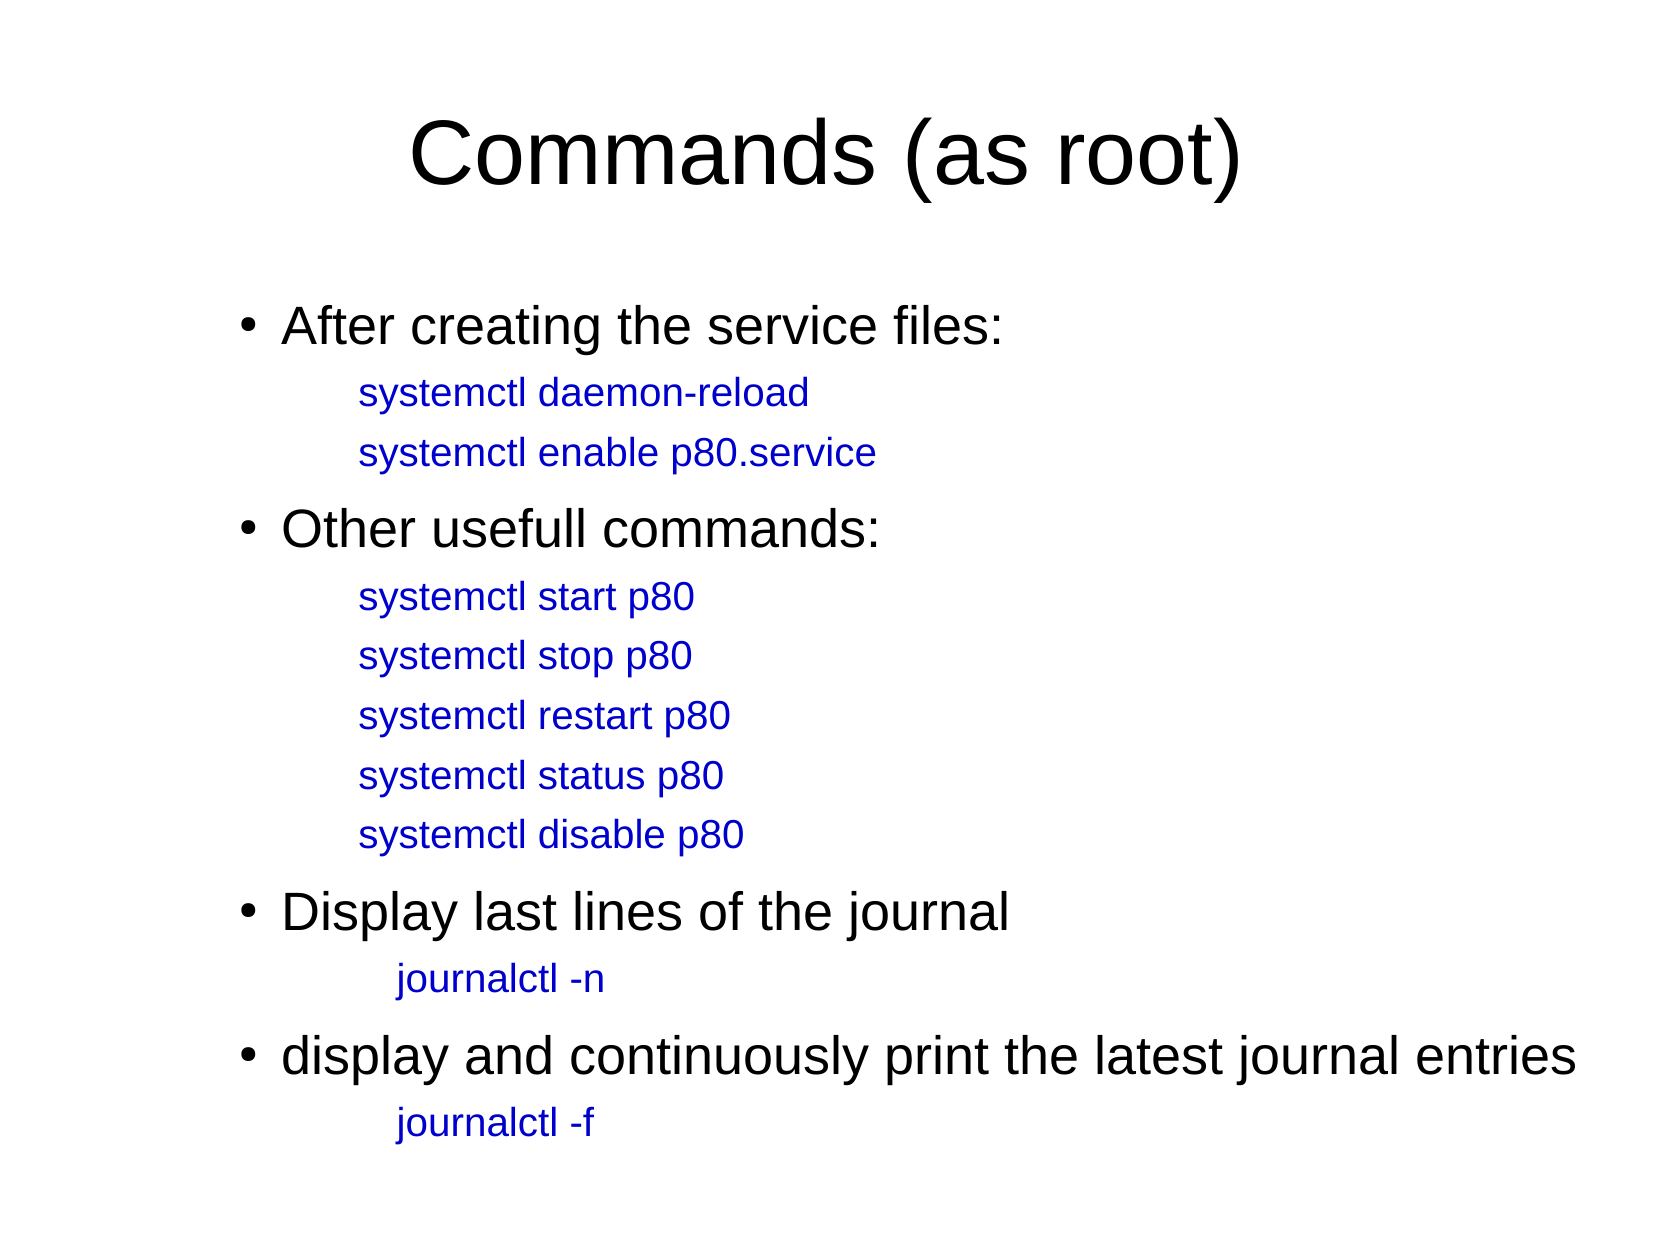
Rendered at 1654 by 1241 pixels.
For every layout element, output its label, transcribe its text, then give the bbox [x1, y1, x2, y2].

title Commands (as root) [82, 49, 1571, 257]
list After creating the service files: systemctl daemon-reload systemctl enable p80.service Other usefull commands: systemctl start p80 systemctl stop p80 systemctl restart p80 systemctl status p80 systemctl disable p80 Display last lines of the journal journalctl -n display and continuously print the latest journal entries journalctl -f [224, 295, 1583, 1146]
